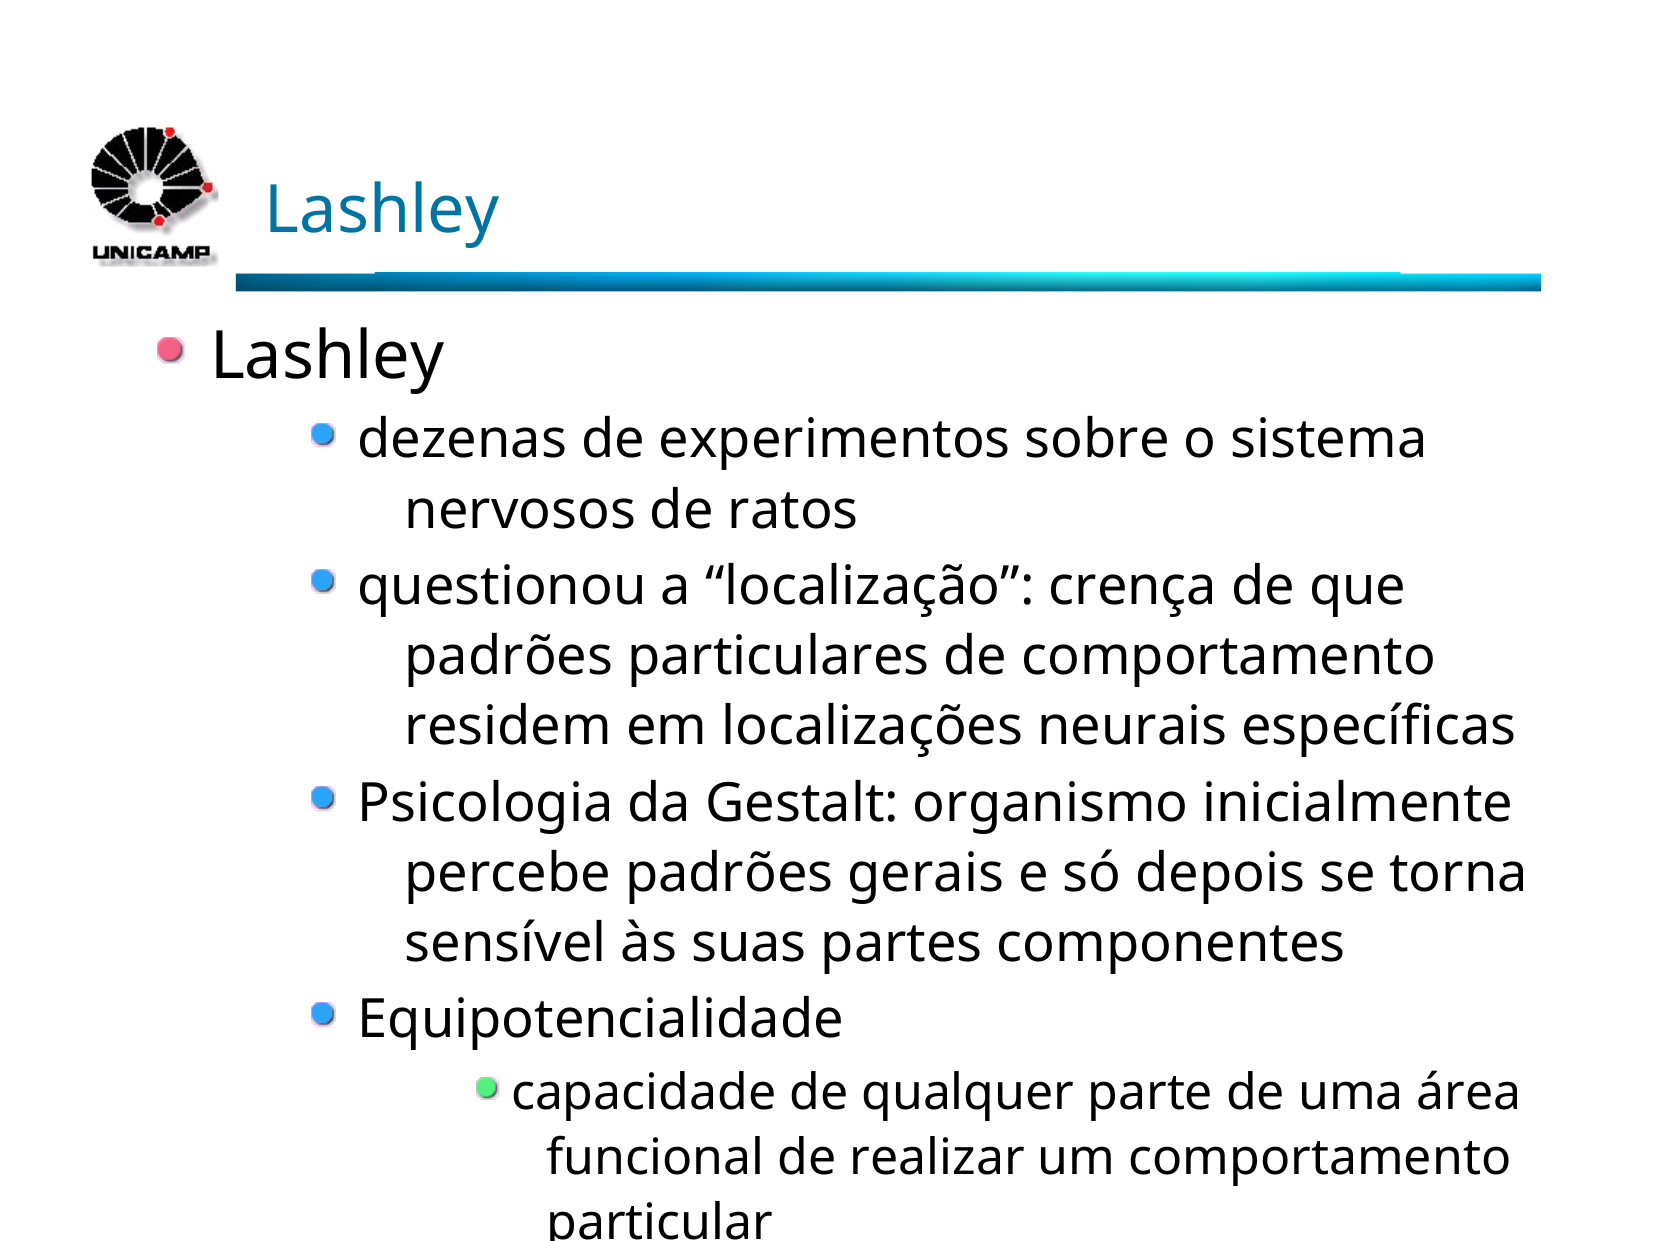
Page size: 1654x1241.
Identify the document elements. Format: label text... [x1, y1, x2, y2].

list Lashley dezenas de experimentos sobre o sistema nervosos de ratos questionou a “localização”: crença de que padrões particulares de comportamento residem em localizações neurais específicas Psicologia da Gestalt: organismo inicialmente percebe padrões gerais e só depois se torna sensível às suas partes componentes Equipotencialidade capacidade de qualquer parte de uma área funcional de realizar um comportamento particular Plasticidade [121, 309, 1534, 1182]
title Lashley [264, 42, 1534, 250]
picture [125, 272, 1654, 295]
